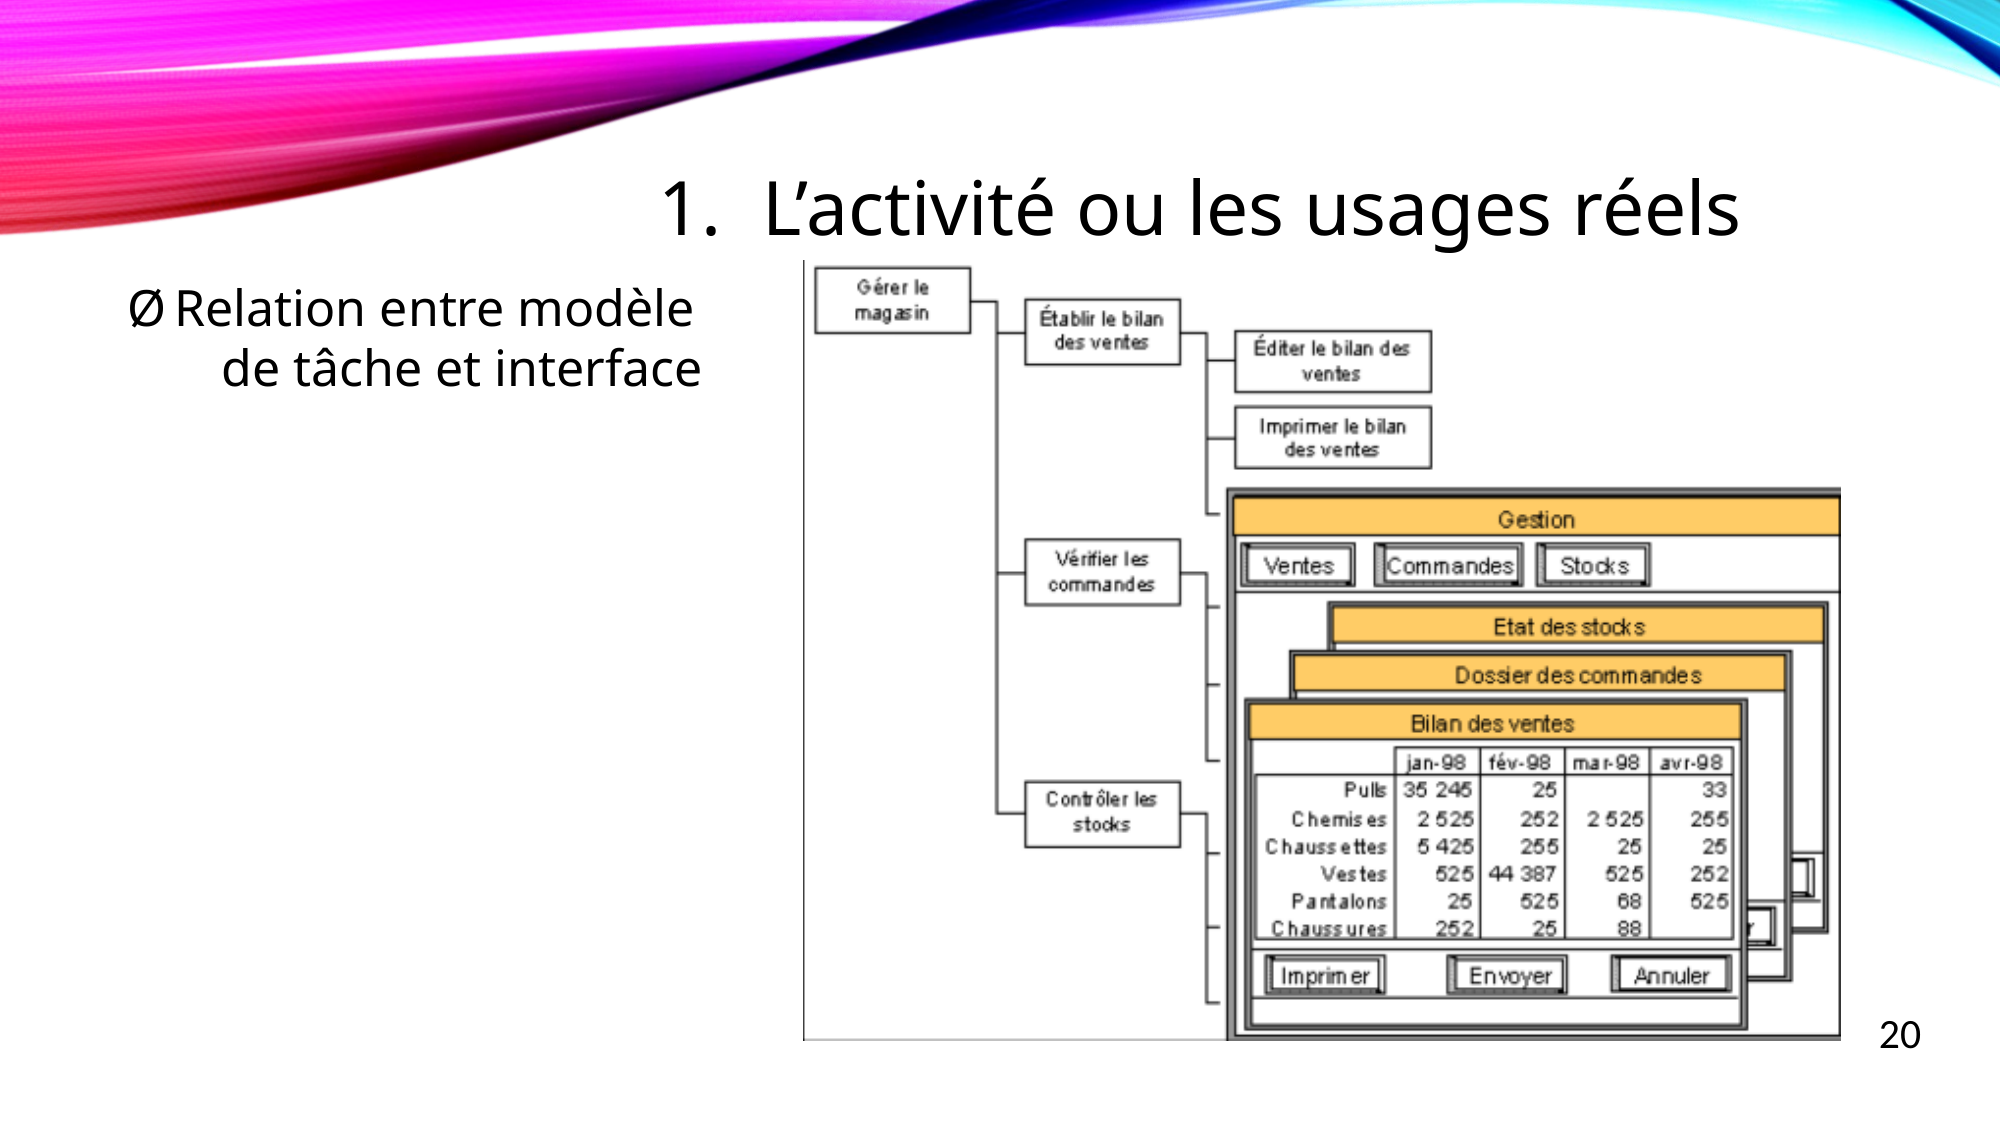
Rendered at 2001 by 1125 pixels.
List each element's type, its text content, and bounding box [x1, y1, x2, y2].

text_box <numéro> [1863, 999, 1955, 1062]
picture [0, 0, 2000, 237]
title L’activité ou les usages réels [474, 125, 1888, 338]
text_box Relation entre modèle de tâche et interface [112, 269, 757, 465]
picture [803, 260, 1841, 1041]
